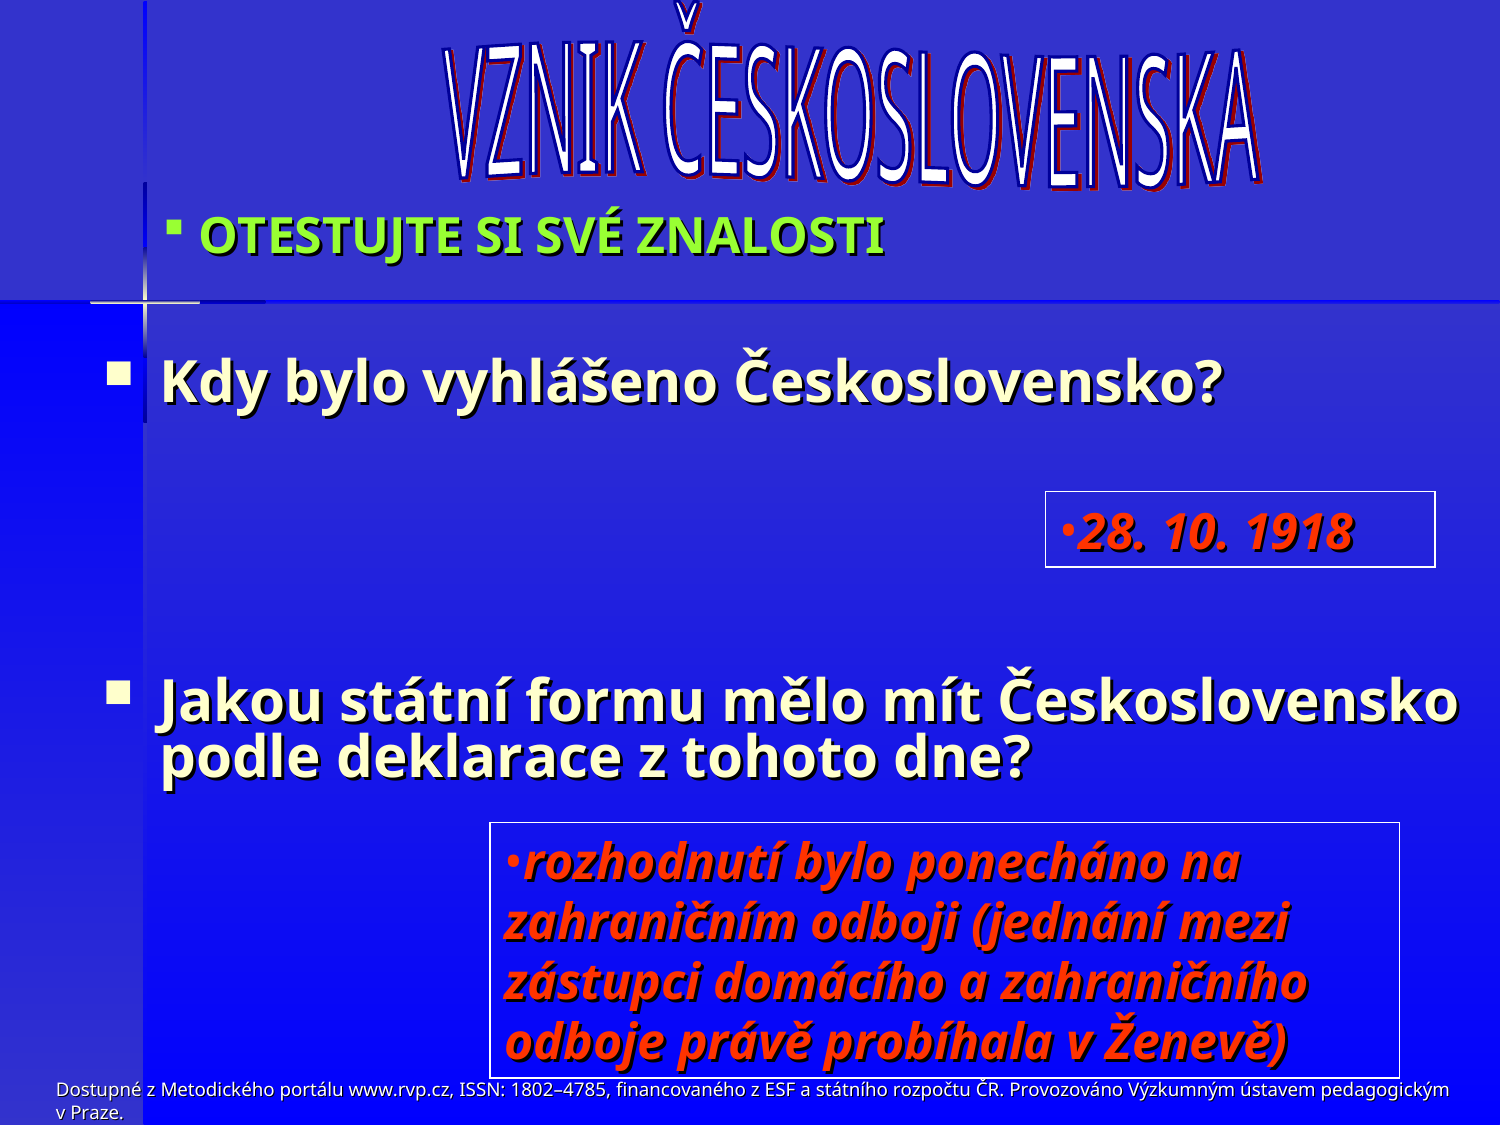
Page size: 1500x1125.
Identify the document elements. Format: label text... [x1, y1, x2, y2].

text_box VZNIK ČESKOSLOVENSKA [919, 51, 948, 183]
text_box VZNIK ČESKOSLOVENSKA [952, 52, 998, 186]
text_box rozhodnutí bylo ponecháno na zahraničním odboji (jednání mezi zástupci domácího a zahraničního odboje právě probíhala v Ženevě) [490, 822, 1400, 1078]
text_box VZNIK ČESKOSLOVENSKA [442, 46, 485, 179]
text_box VZNIK ČESKOSLOVENSKA [1001, 55, 1043, 186]
text_box Jakou státní formu mělo mít Československo podle deklarace z tohoto dne? [88, 668, 1500, 752]
text_box VZNIK ČESKOSLOVENSKA [786, 46, 823, 179]
text_box VZNIK ČESKOSLOVENSKA [1087, 56, 1127, 187]
text_box VZNIK ČESKOSLOVENSKA [1049, 56, 1077, 187]
text_box VZNIK ČESKOSLOVENSKA [710, 44, 739, 176]
text_box VZNIK ČESKOSLOVENSKA [486, 44, 522, 177]
text_box VZNIK ČESKOSLOVENSKA [1137, 54, 1169, 188]
text_box OTESTUJTE SI SVÉ ZNALOSTI [147, 196, 987, 272]
text_box VZNIK ČESKOSLOVENSKA [825, 47, 872, 182]
text_box VZNIK ČESKOSLOVENSKA [578, 42, 597, 173]
text_box VZNIK ČESKOSLOVENSKA [606, 41, 643, 173]
text_box 28. 10. 1918 [1045, 491, 1436, 568]
text_box VZNIK ČESKOSLOVENSKA [1178, 50, 1259, 185]
list Kdy bylo vyhlášeno Československo? [88, 350, 1441, 433]
text_box VZNIK ČESKOSLOVENSKA [664, 41, 702, 176]
text_box VZNIK ČESKOSLOVENSKA [674, 0, 699, 31]
text_box Dostupné z Metodického portálu www.rvp.cz, ISSN: 1802–4785, financovaného z ESF a státního rozpočtu ČR. Provozováno Výzkumným ústavem pedagogickým v Praze. [41, 1070, 1471, 1125]
text_box VZNIK ČESKOSLOVENSKA [745, 44, 777, 178]
text_box VZNIK ČESKOSLOVENSKA [530, 42, 570, 174]
text_box VZNIK ČESKOSLOVENSKA [878, 49, 910, 183]
